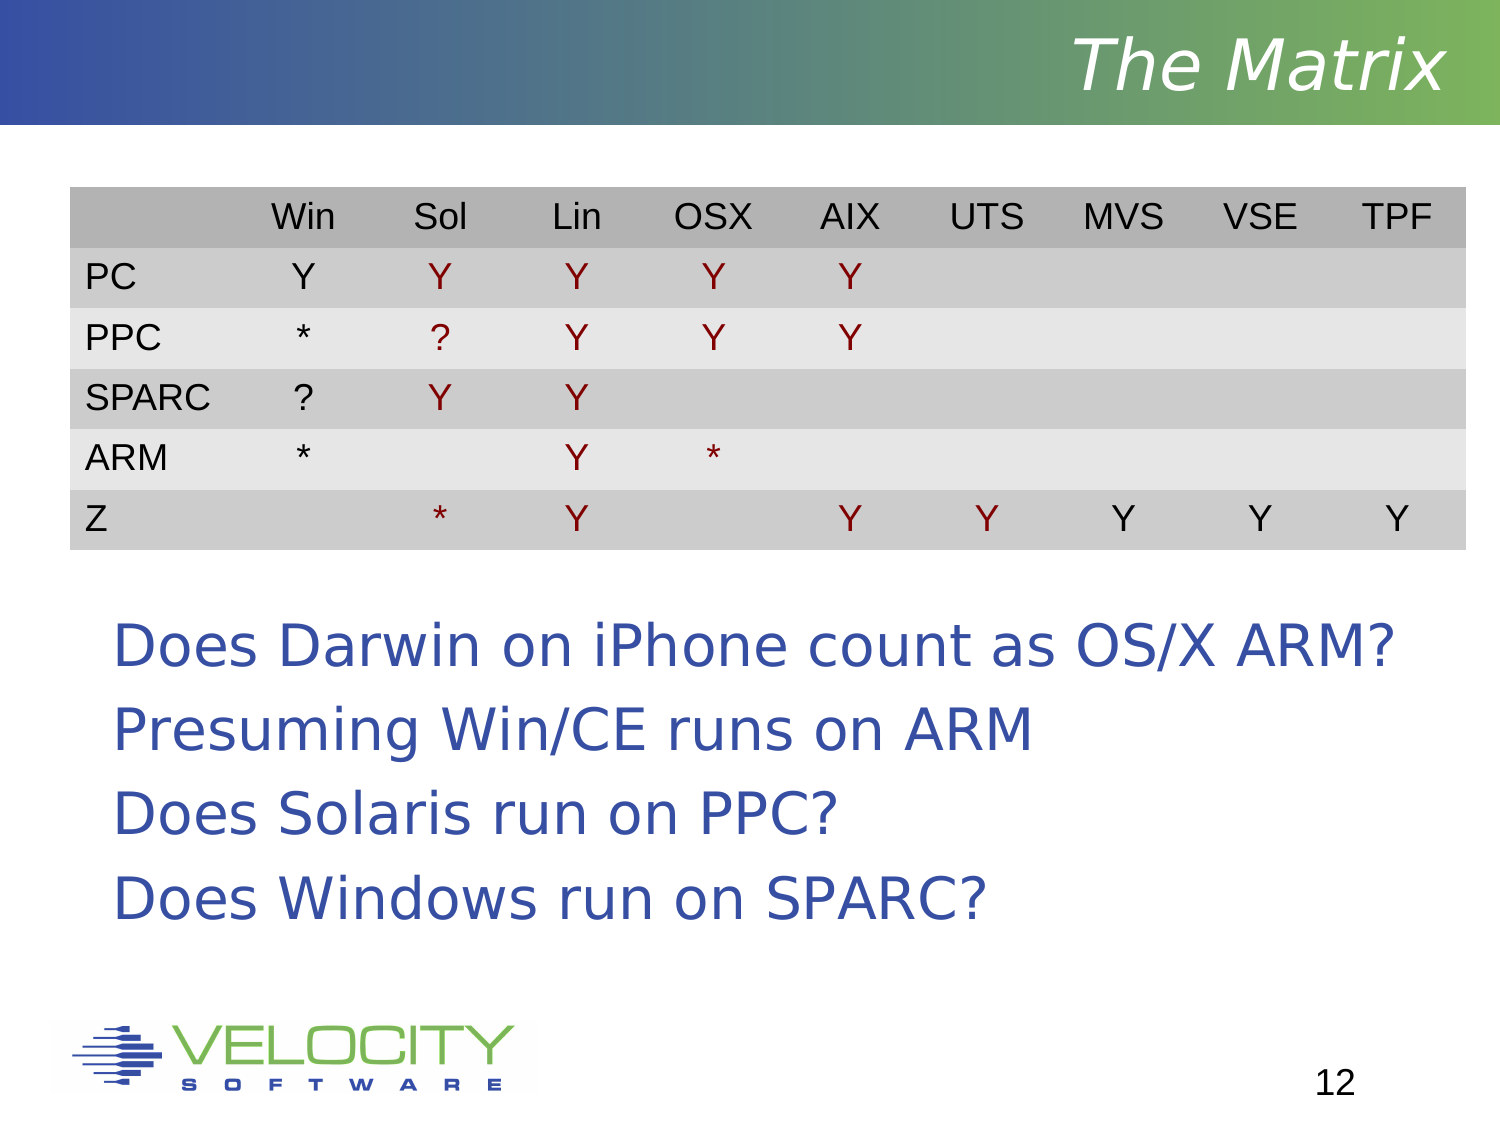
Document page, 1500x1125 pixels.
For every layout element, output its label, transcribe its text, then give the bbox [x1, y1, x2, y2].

table_cell Y [372, 248, 509, 308]
table_cell [1192, 248, 1329, 308]
table_cell [645, 490, 782, 550]
table_cell Y [372, 369, 509, 429]
table_cell [1329, 369, 1466, 429]
table_cell [782, 429, 919, 490]
list Does Darwin on iPhone count as OS/X ARM? Presuming Win/CE runs on ARM Does Solaris run on PPC? Does Windows run on SPARC? [70, 600, 1438, 939]
table_cell Y [509, 429, 645, 490]
table_cell Y [1192, 490, 1329, 550]
table_cell PPC [70, 308, 235, 369]
table_cell [919, 308, 1055, 369]
table_header Win [235, 187, 372, 248]
table_cell PC [70, 248, 235, 308]
table_header OSX [645, 187, 782, 248]
table_cell Y [919, 490, 1055, 550]
table_cell [1192, 308, 1329, 369]
table_cell ? [372, 308, 509, 369]
table_cell * [372, 490, 509, 550]
table_cell [1192, 369, 1329, 429]
table_header MVS [1055, 187, 1192, 248]
table_cell [1055, 429, 1192, 490]
table_cell Y [509, 369, 645, 429]
table_cell ARM [70, 429, 235, 490]
table_header Sol [372, 187, 509, 248]
table_cell Y [509, 248, 645, 308]
table_cell Y [1329, 490, 1466, 550]
title The Matrix [62, 12, 1463, 113]
table_cell [1055, 248, 1192, 308]
table_cell [1055, 308, 1192, 369]
table_cell Y [782, 308, 919, 369]
table_cell Y [645, 248, 782, 308]
table_cell Y [782, 490, 919, 550]
table_header Lin [509, 187, 645, 248]
table_header TPF [1329, 187, 1466, 248]
table_cell [919, 429, 1055, 490]
table_cell [1192, 429, 1329, 490]
table_cell [1329, 308, 1466, 369]
table_cell Y [235, 248, 372, 308]
table_cell * [235, 429, 372, 490]
table_cell Y [645, 308, 782, 369]
table_cell * [645, 429, 782, 490]
table_header VSE [1192, 187, 1329, 248]
table_header AIX [782, 187, 919, 248]
table_cell [235, 490, 372, 550]
table_cell [645, 369, 782, 429]
table_cell [919, 369, 1055, 429]
table_header [70, 187, 235, 248]
table_cell Z [70, 490, 235, 550]
table_cell [1329, 429, 1466, 490]
table_cell * [235, 308, 372, 369]
table_cell Y [782, 248, 919, 308]
table_cell [919, 248, 1055, 308]
table_cell ? [235, 369, 372, 429]
table_cell [782, 369, 919, 429]
table_cell SPARC [70, 369, 235, 429]
picture [50, 1021, 538, 1094]
table_cell [372, 429, 509, 490]
table_header UTS [919, 187, 1055, 248]
table_cell [1055, 369, 1192, 429]
table_cell Y [1055, 490, 1192, 550]
table_cell Y [509, 308, 645, 369]
table_cell Y [509, 490, 645, 550]
table_cell [1329, 248, 1466, 308]
